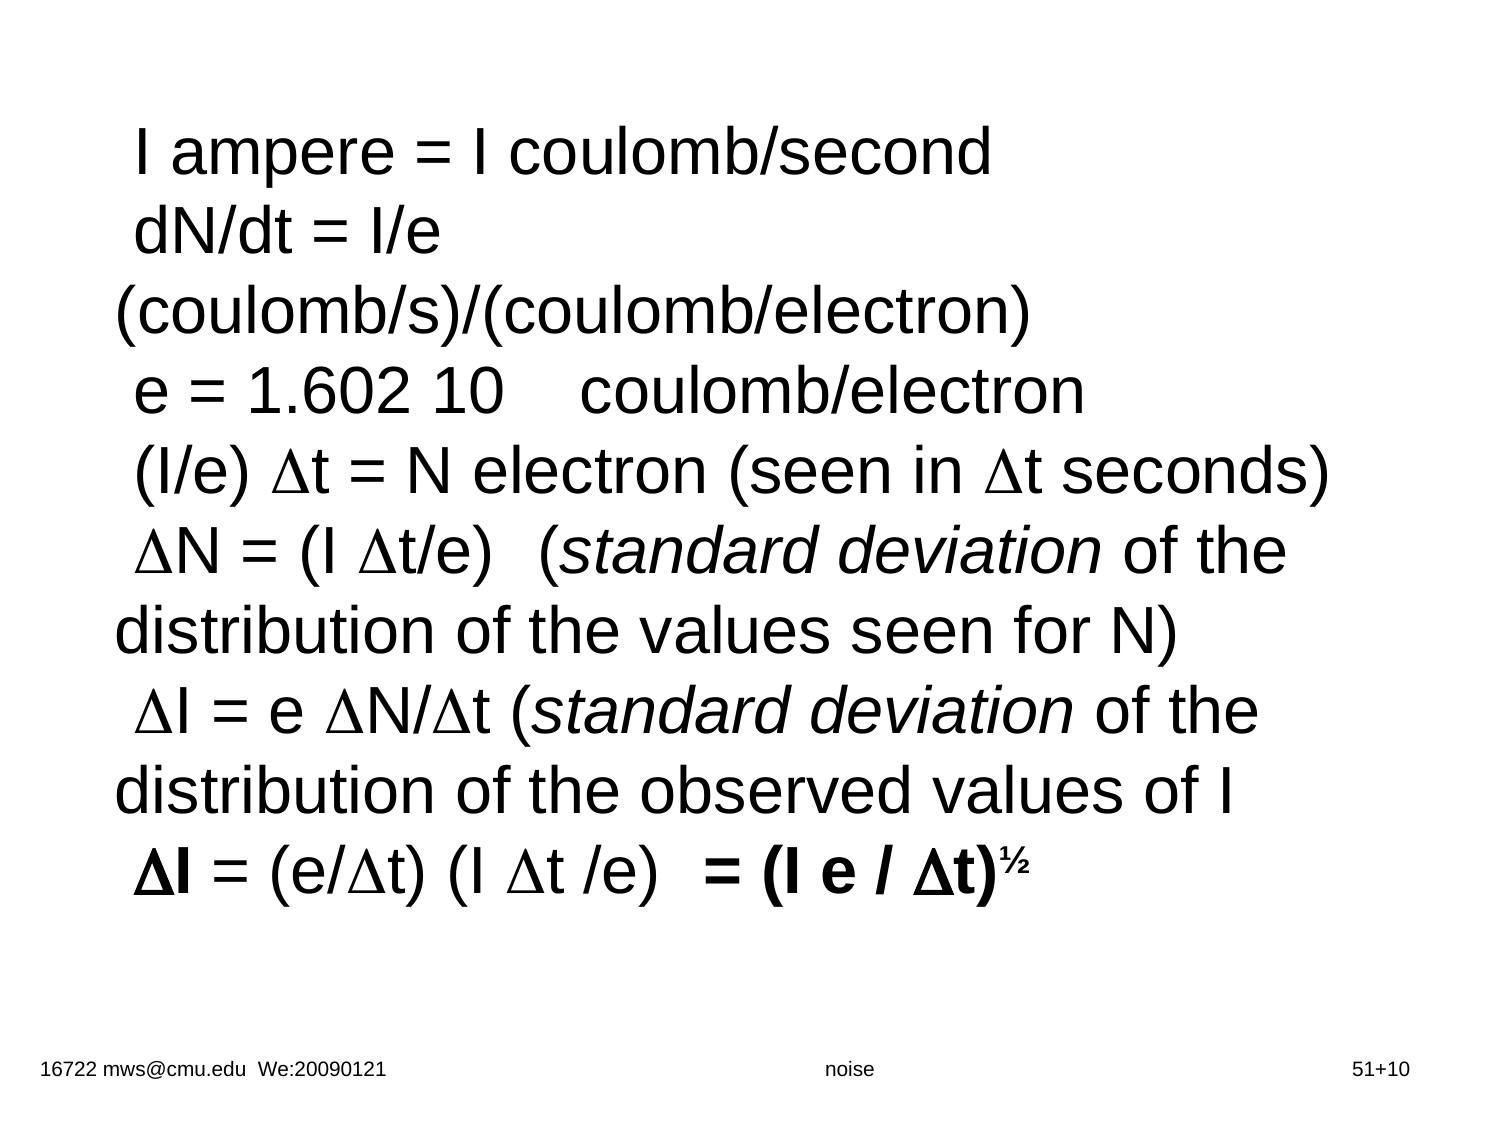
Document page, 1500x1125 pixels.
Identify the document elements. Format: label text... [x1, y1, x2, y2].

text_box I ampere = I coulomb/second dN/dt = I/e (coulomb/s)/(coulomb/electron) e = 1.602 10-19 coulomb/electron (I/e) t = N electron (seen in t seconds) N = (I t/e)½ (standard deviation of the distribution of the values seen for N) I = e N/t (standard deviation of the distribution of the observed values of I I = (e/t) (I t /e)½ = (I e / t)½ [99, 99, 1376, 975]
